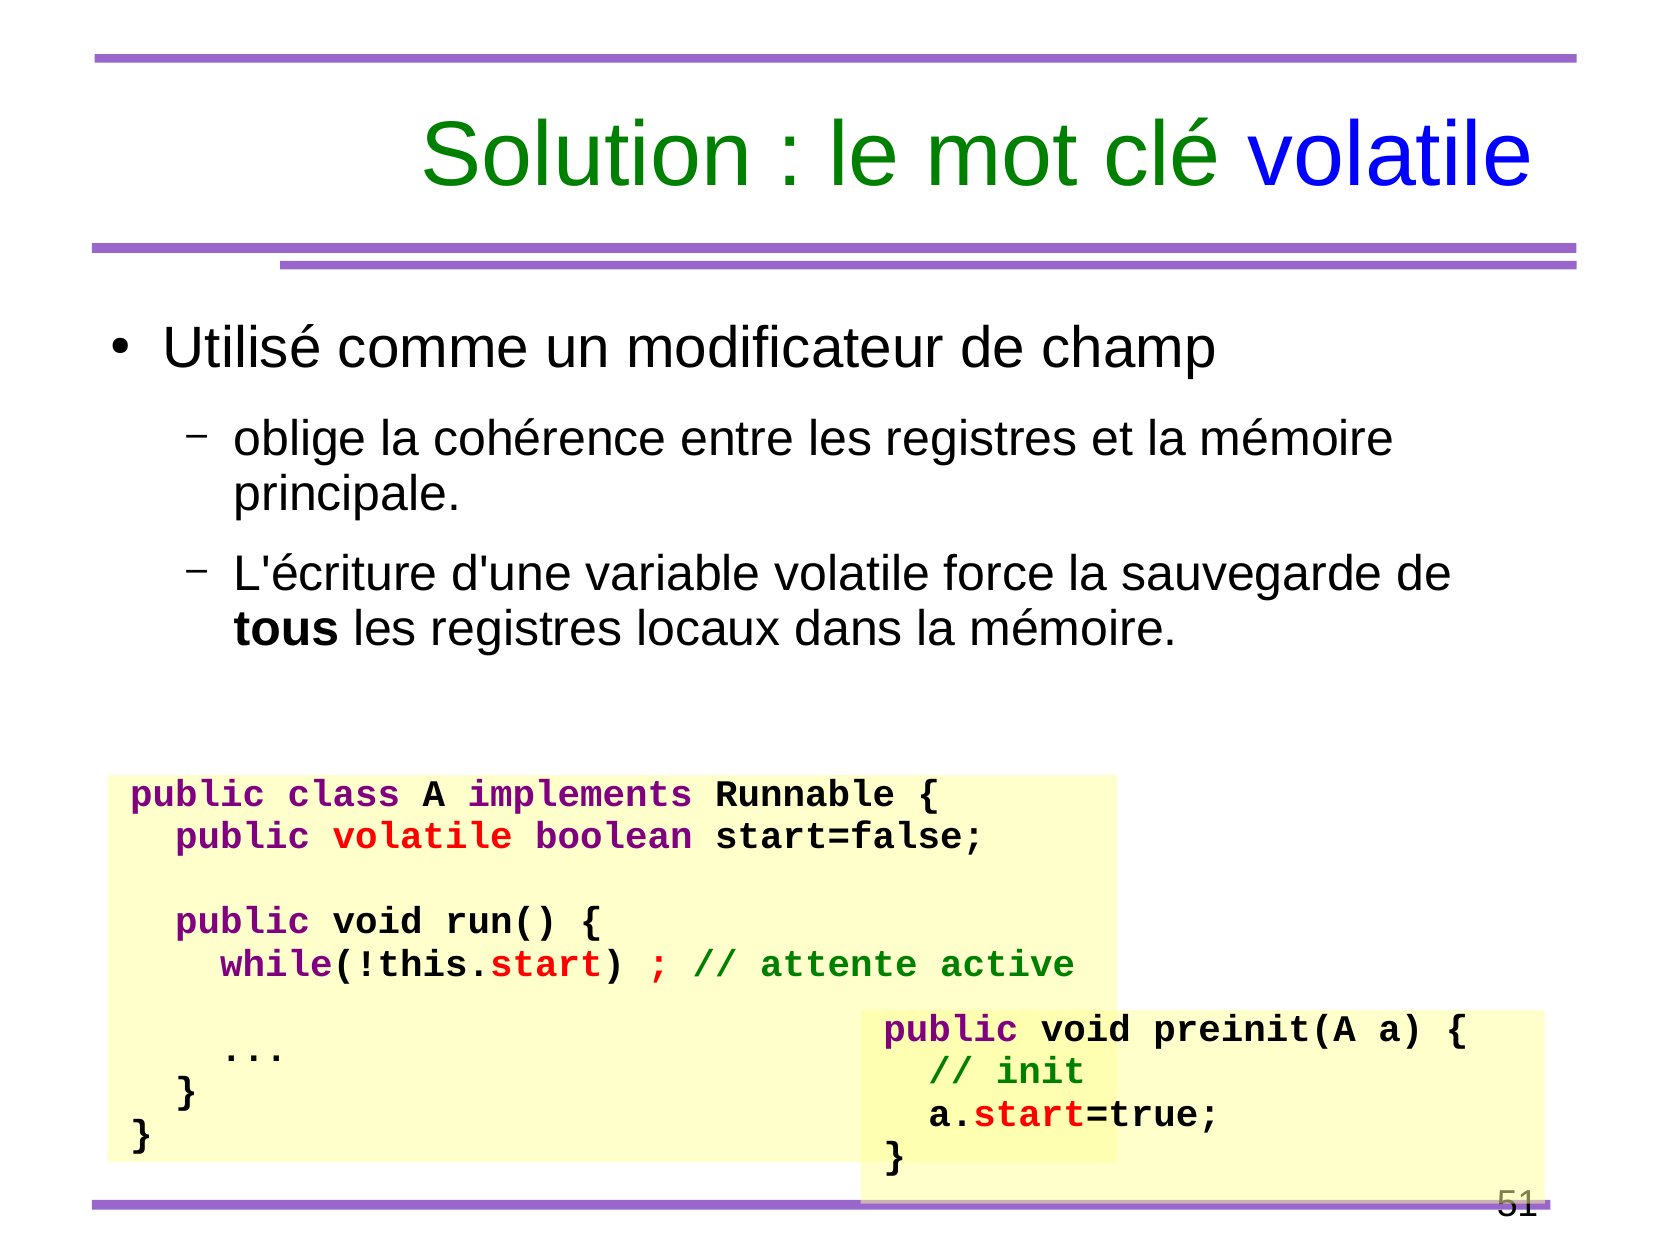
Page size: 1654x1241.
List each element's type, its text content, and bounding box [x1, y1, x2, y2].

list Utilisé comme un modificateur de champ oblige la cohérence entre les registres et la mémoire principale. L'écriture d'une variable volatile force la sauvegarde de tous les registres locaux dans la mémoire. [92, 315, 1563, 1163]
text_box public void preinit(A a) { // init a.start=true; } [860, 1010, 1546, 1204]
text_box public class A implements Runnable { public volatile boolean start=false; public void run() { while(!this.start) ; // attente active ... } } [107, 775, 1118, 1163]
title Solution : le mot clé volatile [121, 49, 1534, 257]
